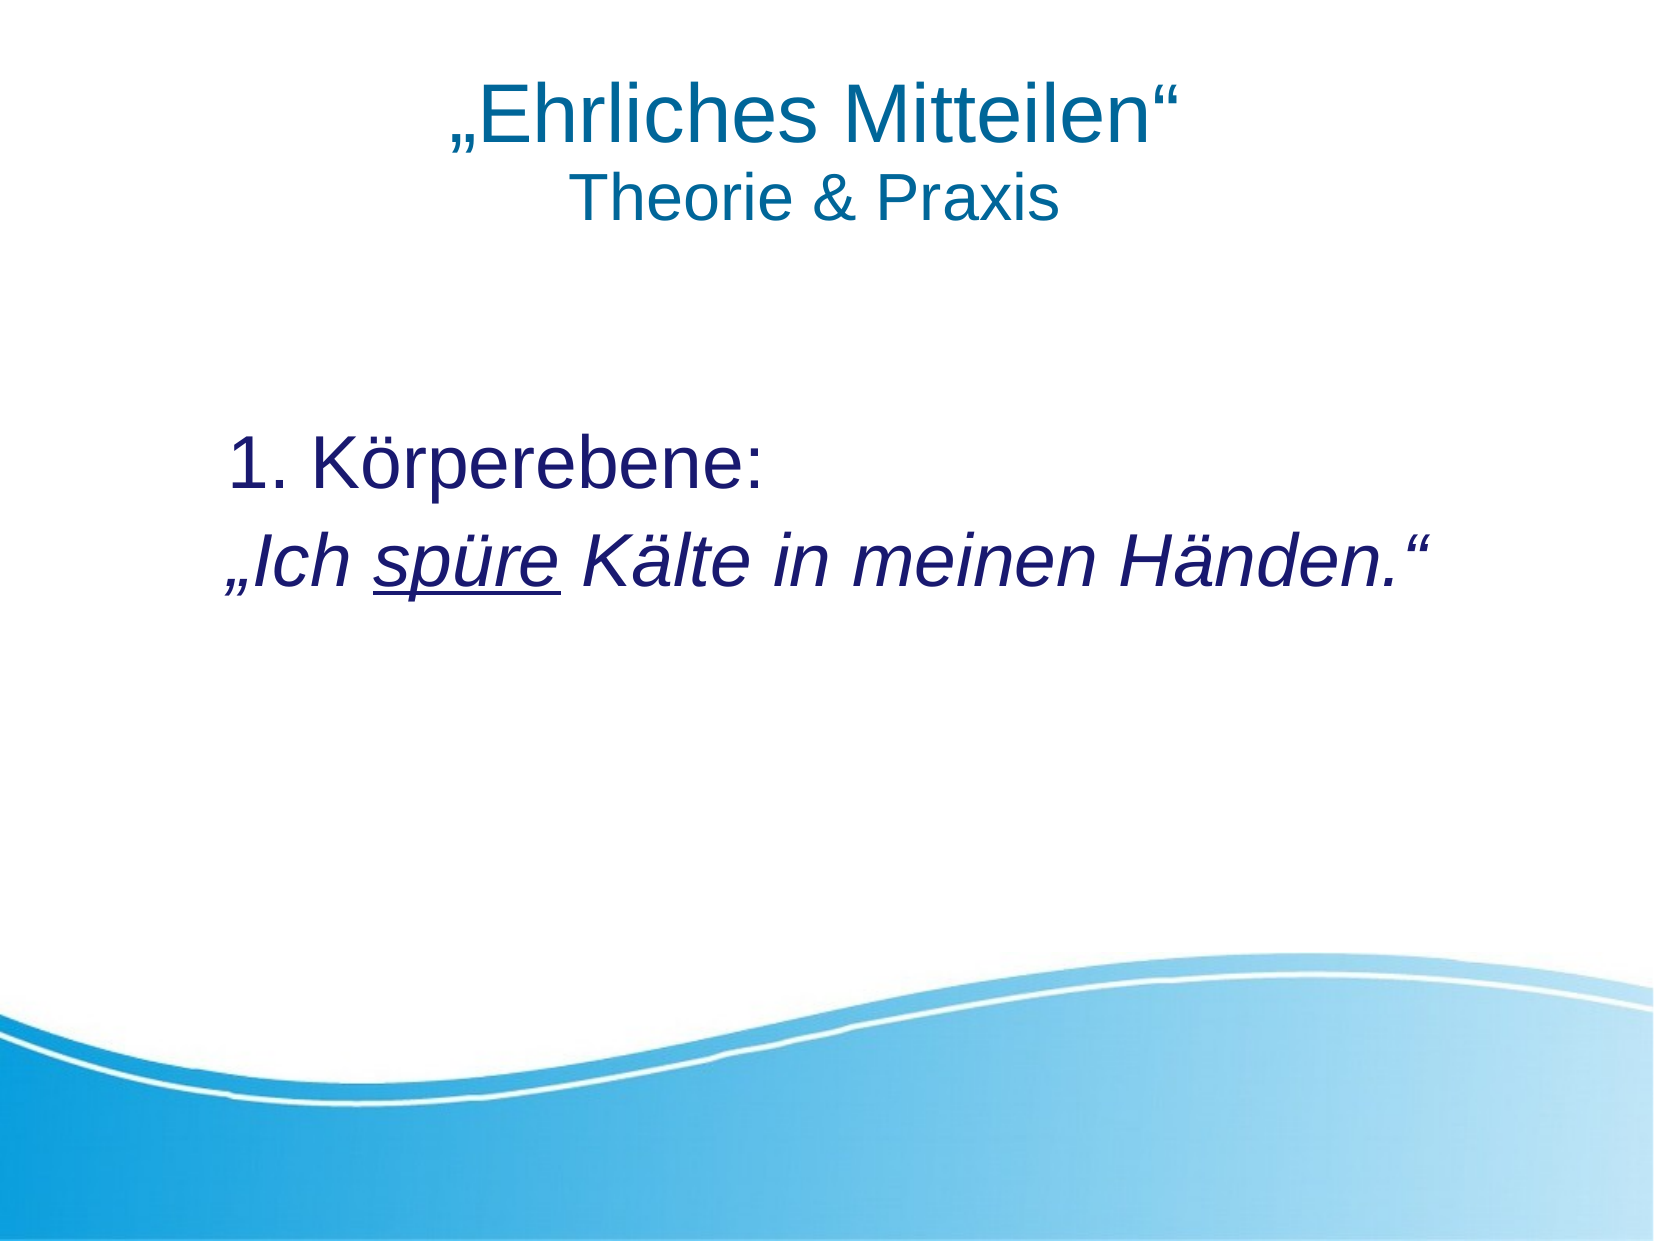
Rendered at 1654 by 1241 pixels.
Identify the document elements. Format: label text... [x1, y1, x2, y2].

picture [0, 952, 1654, 1241]
title „Ehrliches Mitteilen“ Theorie & Praxis [70, 47, 1559, 255]
text_box 1. Körperebene: „Ich spüre Kälte in meinen Händen.“ [212, 413, 1654, 851]
